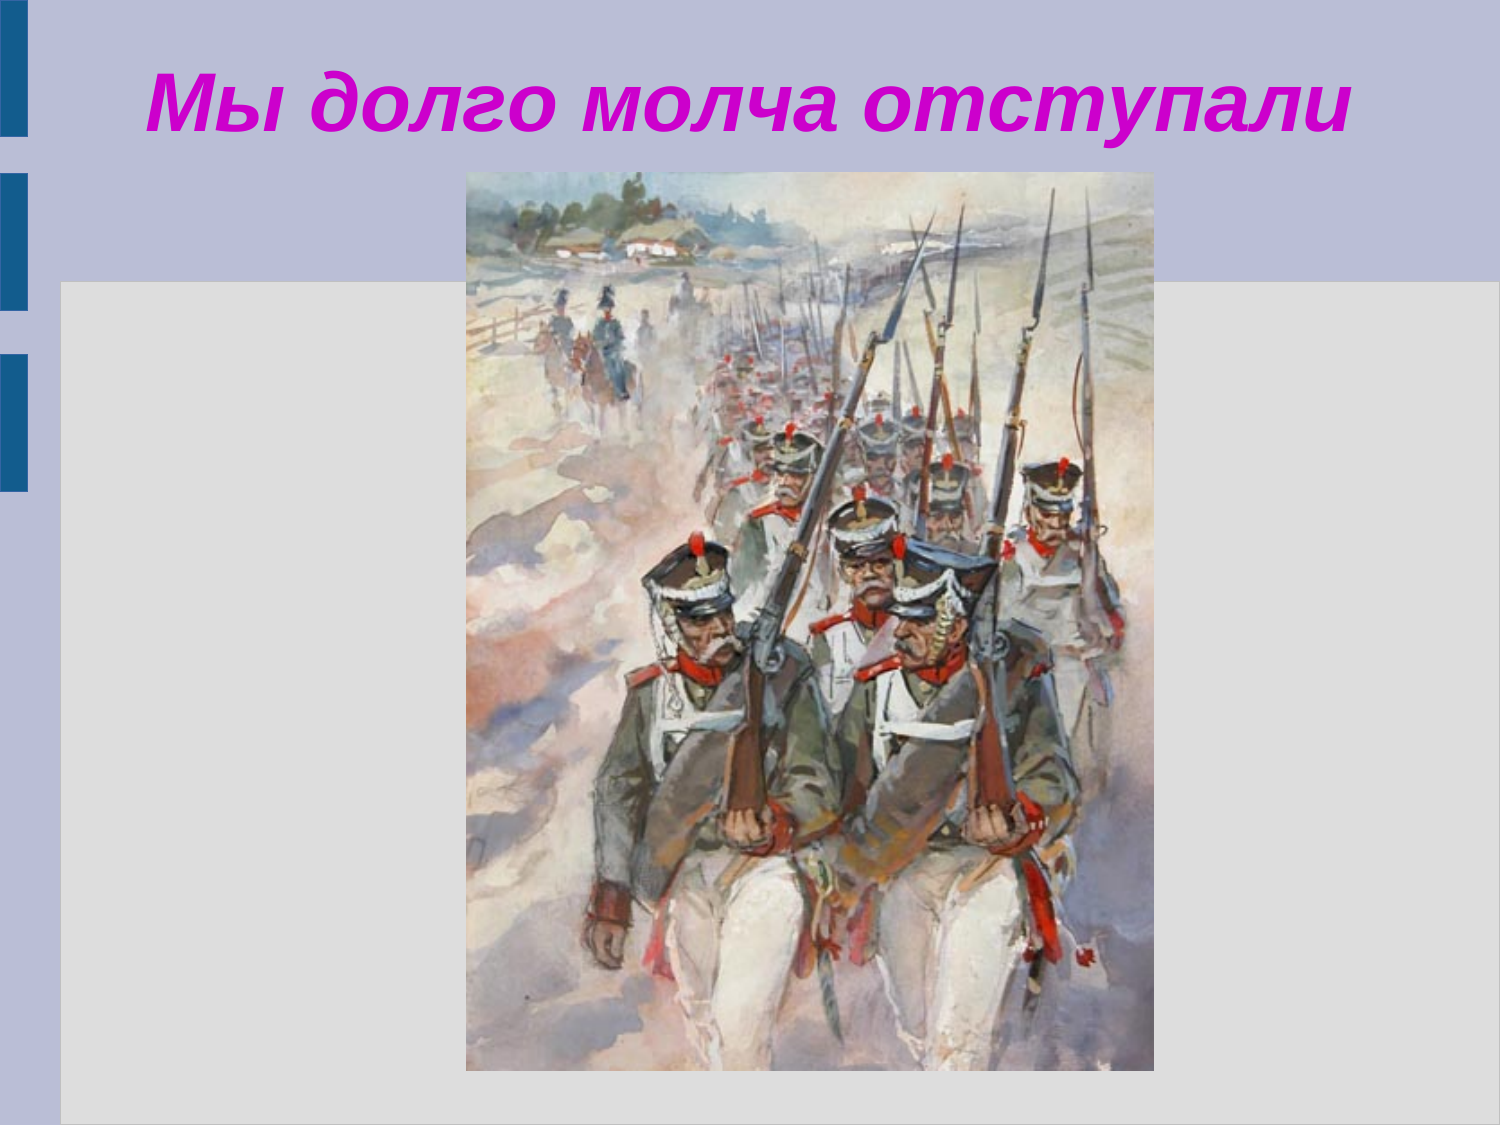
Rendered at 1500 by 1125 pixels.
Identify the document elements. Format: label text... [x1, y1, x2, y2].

title Мы долго молча отступали [75, 45, 1426, 161]
picture [466, 172, 1154, 1071]
